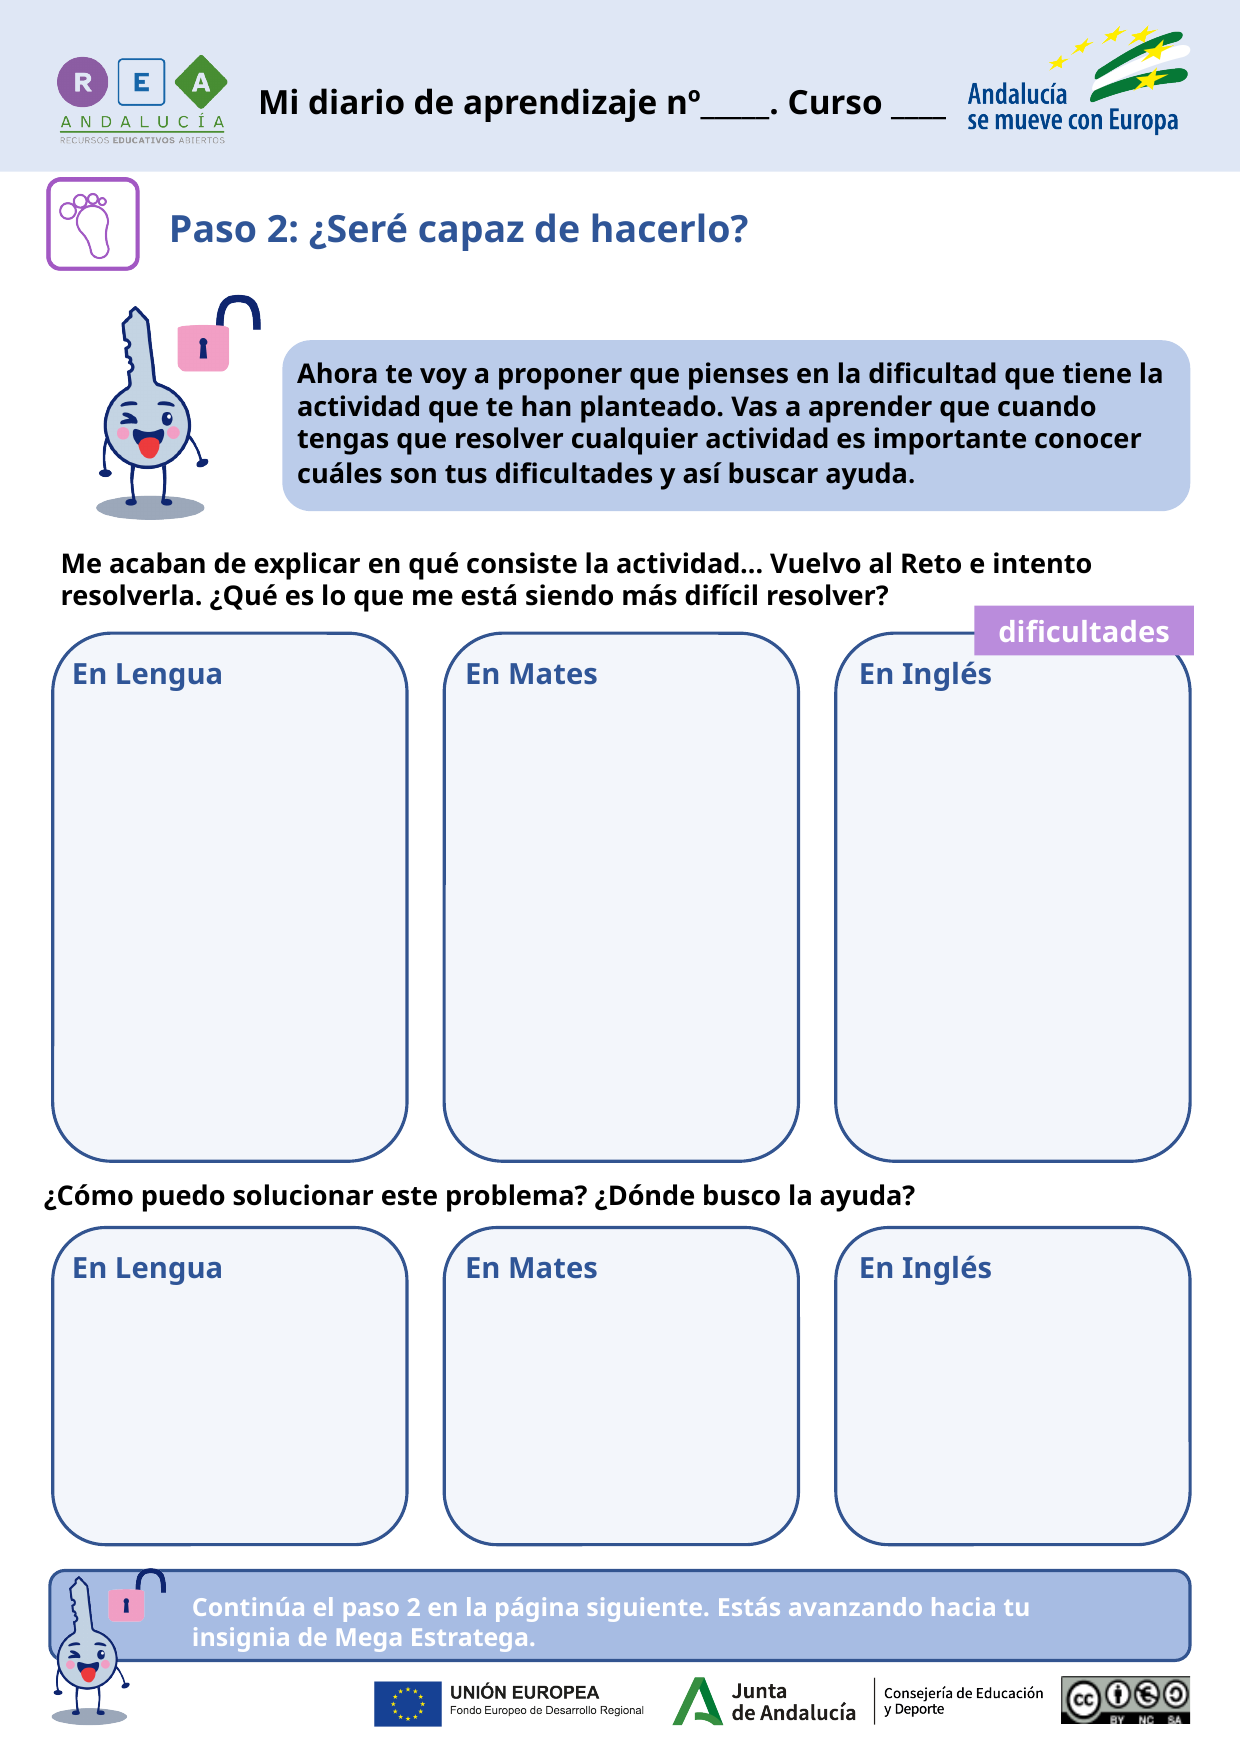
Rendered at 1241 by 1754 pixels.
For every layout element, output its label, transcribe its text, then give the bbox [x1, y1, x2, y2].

text_box Mi diario de aprendizaje nº_____. Curso ____ [243, 73, 961, 129]
text_box En Mates [450, 648, 613, 698]
text_box Paso 2: ¿Seré capaz de hacerlo? [154, 197, 764, 258]
text_box dificultades [974, 605, 1194, 656]
text_box En Lengua [57, 1242, 239, 1293]
text_box [835, 1227, 1191, 1545]
text_box Me acaban de explicar en qué consiste la actividad… Vuelvo al Reto e intento resolverla. ¿Qué es lo que me está siendo más difícil resolver? [45, 538, 1187, 619]
picture [38, 273, 299, 534]
text_box [444, 1227, 799, 1545]
text_box [855, 633, 974, 648]
text_box [52, 633, 408, 1162]
text_box [193, 1641, 382, 1661]
picture [353, 1652, 1191, 1740]
text_box En Inglés [844, 648, 1007, 698]
text_box ¿Cómo puedo solucionar este problema? ¿Dónde busco la ayuda? [29, 1171, 931, 1219]
text_box [299, 340, 1183, 349]
text_box [193, 1570, 1191, 1661]
text_box Continúa el paso 2 en la página siguiente. Estás avanzando hacia tu insignia de Mega Estratega. [193, 1584, 1150, 1641]
text_box [382, 1641, 508, 1652]
text_box [299, 497, 1187, 512]
text_box En Mates [450, 1242, 613, 1293]
text_box [835, 656, 1191, 1162]
text_box Ahora te voy a proponer que pienses en la dificultad que tiene la actividad que te han planteado. Vas a aprender que cuando tengas que resolver cualquier actividad es importante conocer cuáles son tus dificultades y así buscar ayuda. [299, 349, 1191, 497]
picture [43, 50, 241, 148]
text_box [0, 0, 1240, 172]
picture [46, 177, 140, 271]
text_box [52, 1227, 408, 1545]
picture [11, 1553, 193, 1735]
picture [961, 23, 1197, 141]
text_box [444, 633, 799, 1162]
text_box En Inglés [844, 1242, 1007, 1293]
text_box En Lengua [57, 648, 239, 698]
